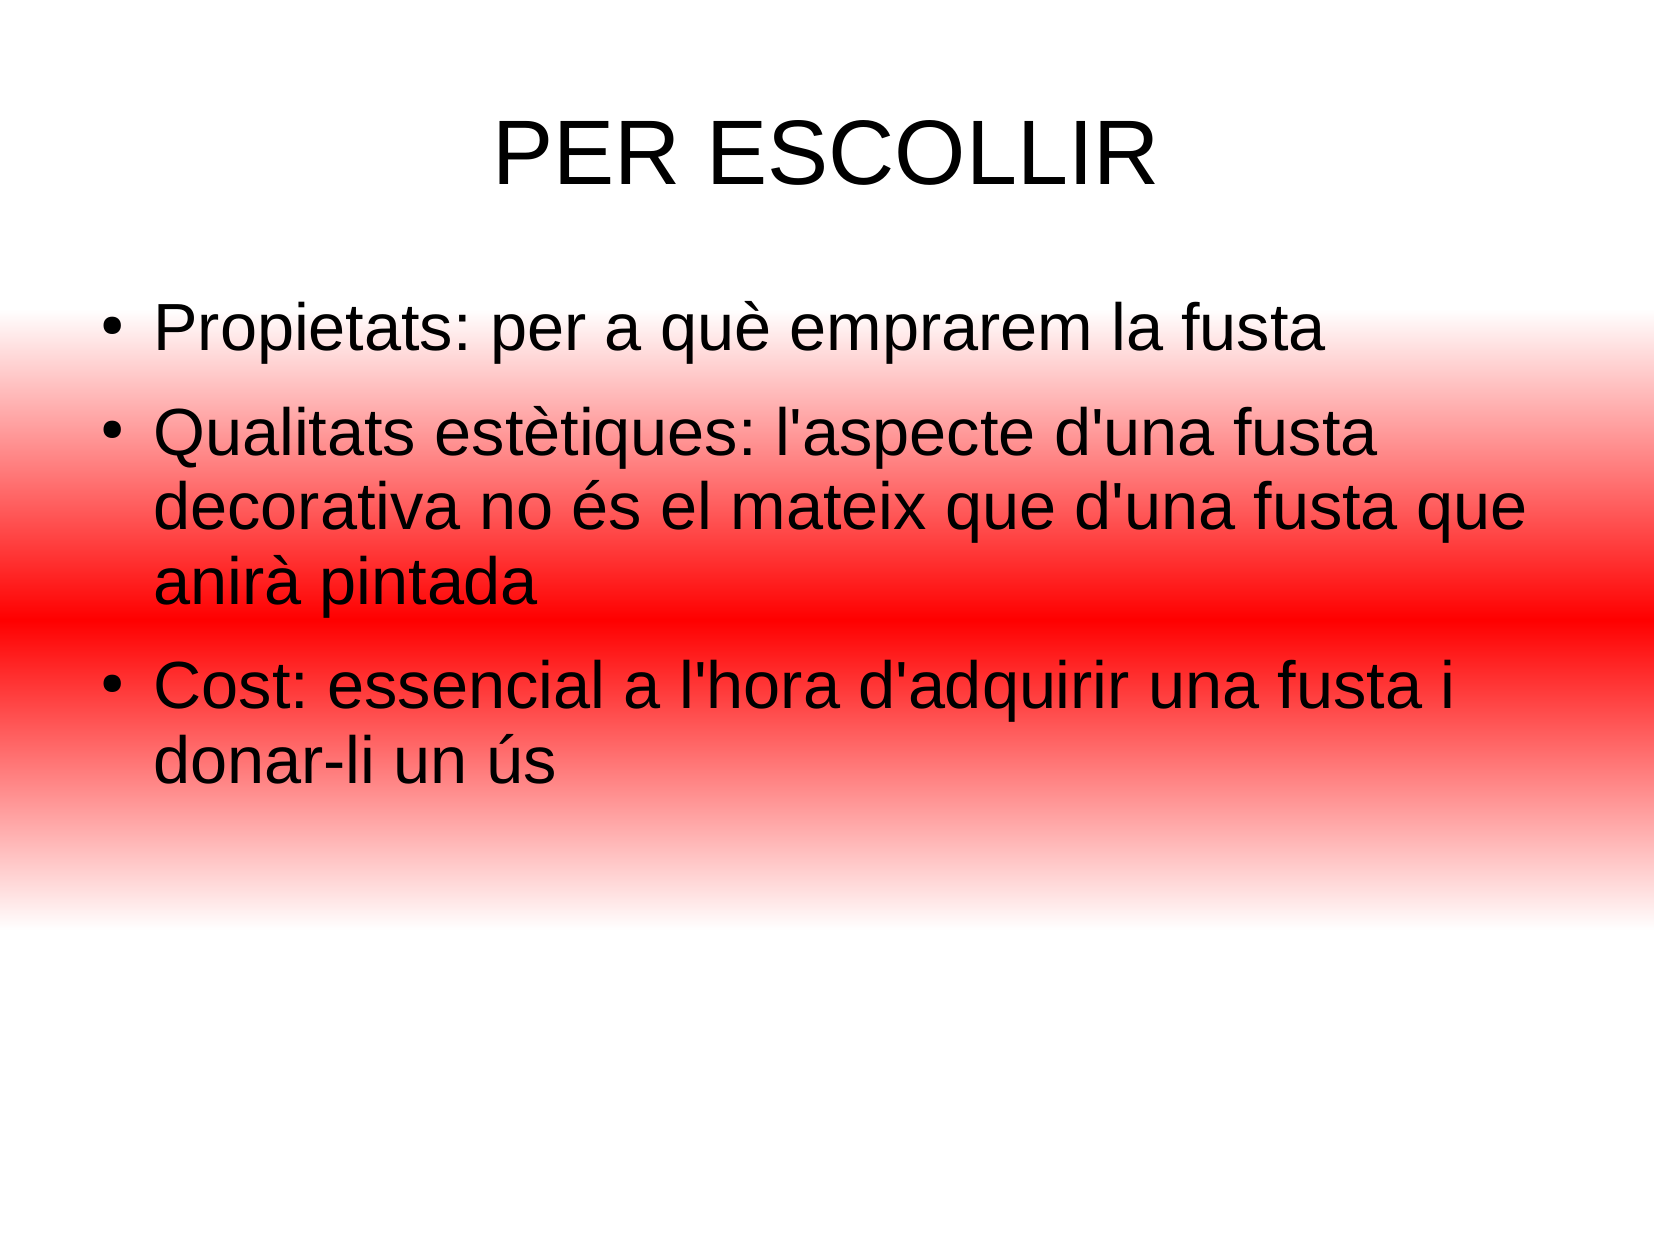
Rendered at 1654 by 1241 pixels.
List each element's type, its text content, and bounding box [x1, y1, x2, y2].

title PER ESCOLLIR [82, 56, 1571, 250]
list Propietats: per a què emprarem la fusta Qualitats estètiques: l'aspecte d'una fusta decorativa no és el mateix que d'una fusta que anirà pintada Cost: essencial a l'hora d'adquirir una fusta i donar-li un ús [82, 290, 1571, 1109]
